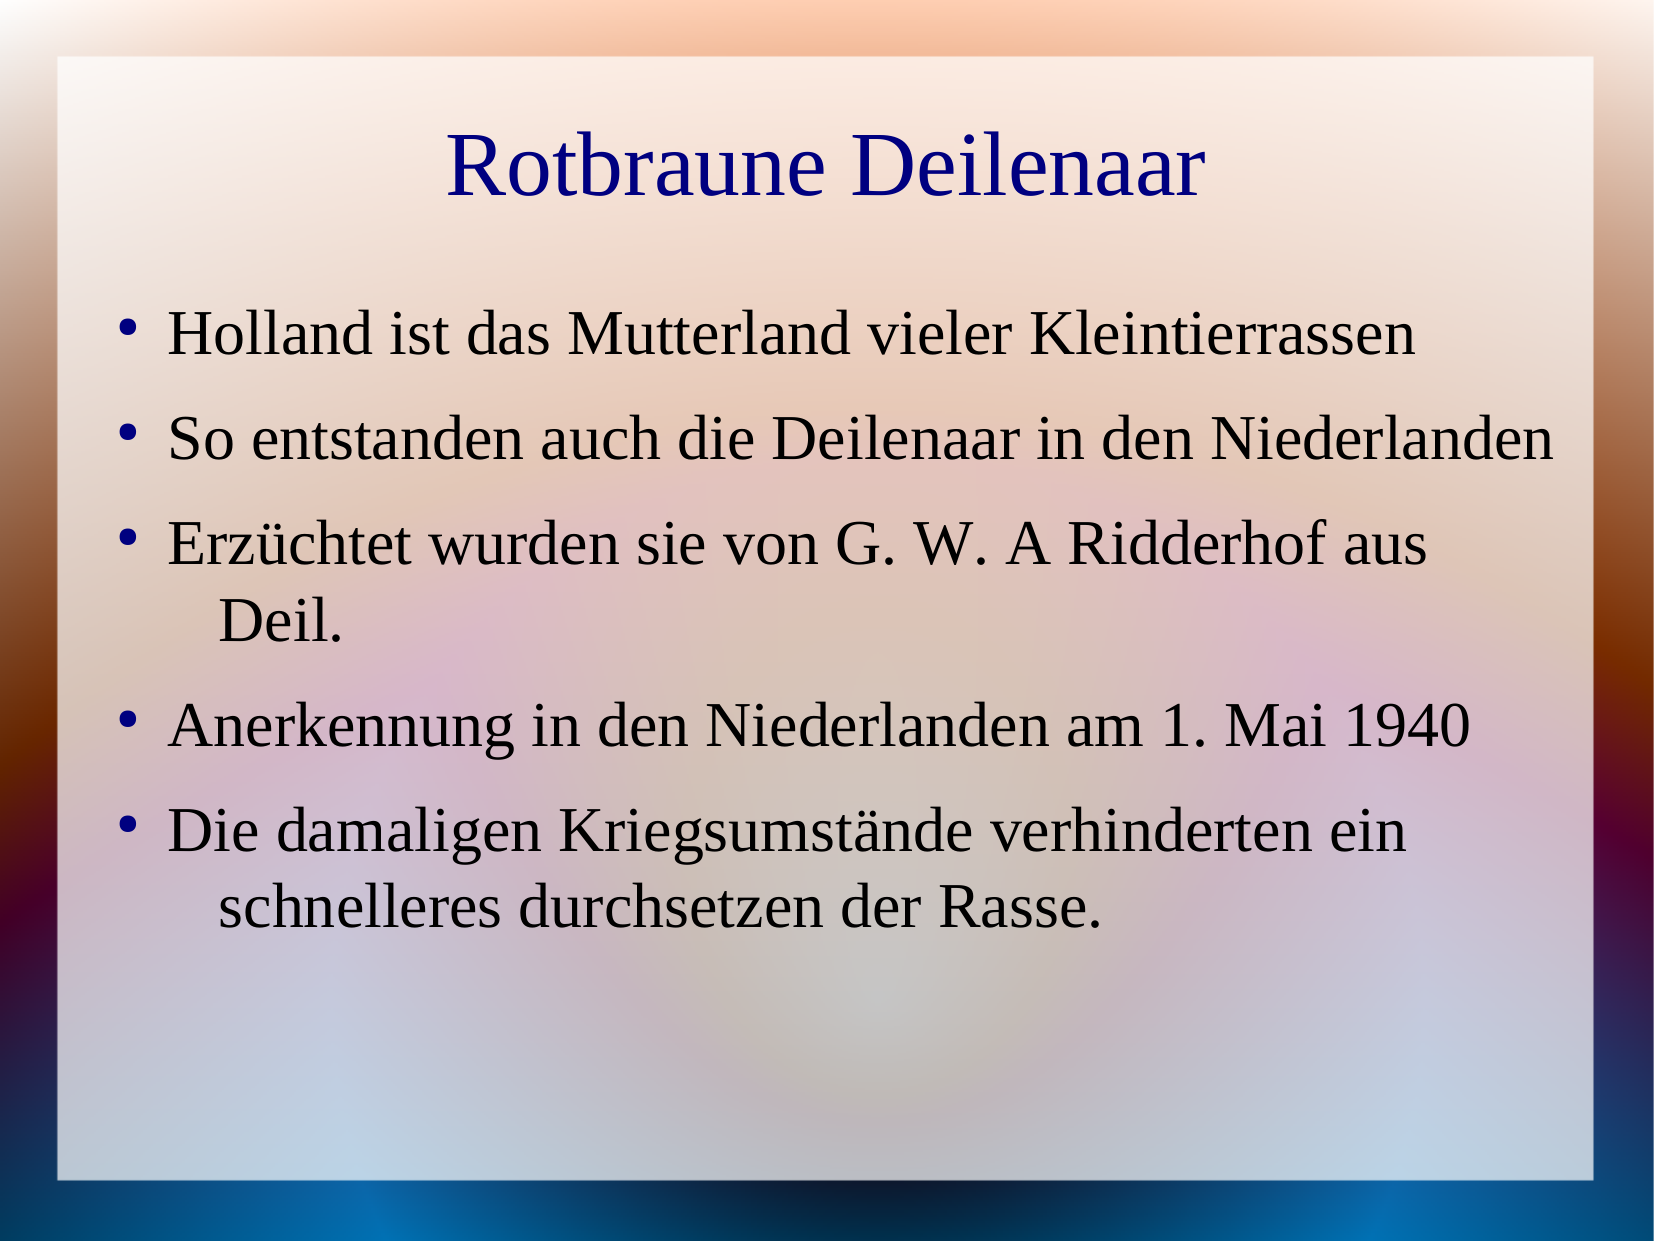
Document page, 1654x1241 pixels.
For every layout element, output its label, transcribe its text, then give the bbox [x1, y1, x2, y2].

list Holland ist das Mutterland vieler Kleintierrassen So entstanden auch die Deilenaar in den Niederlanden Erzüchtet wurden sie von G. W. A Ridderhof aus Deil. Anerkennung in den Niederlanden am 1. Mai 1940 Die damaligen Kriegsumstände verhinderten ein schnelleres durchsetzen der Rasse. [82, 290, 1571, 1019]
title Rotbraune Deilenaar [82, 62, 1571, 256]
